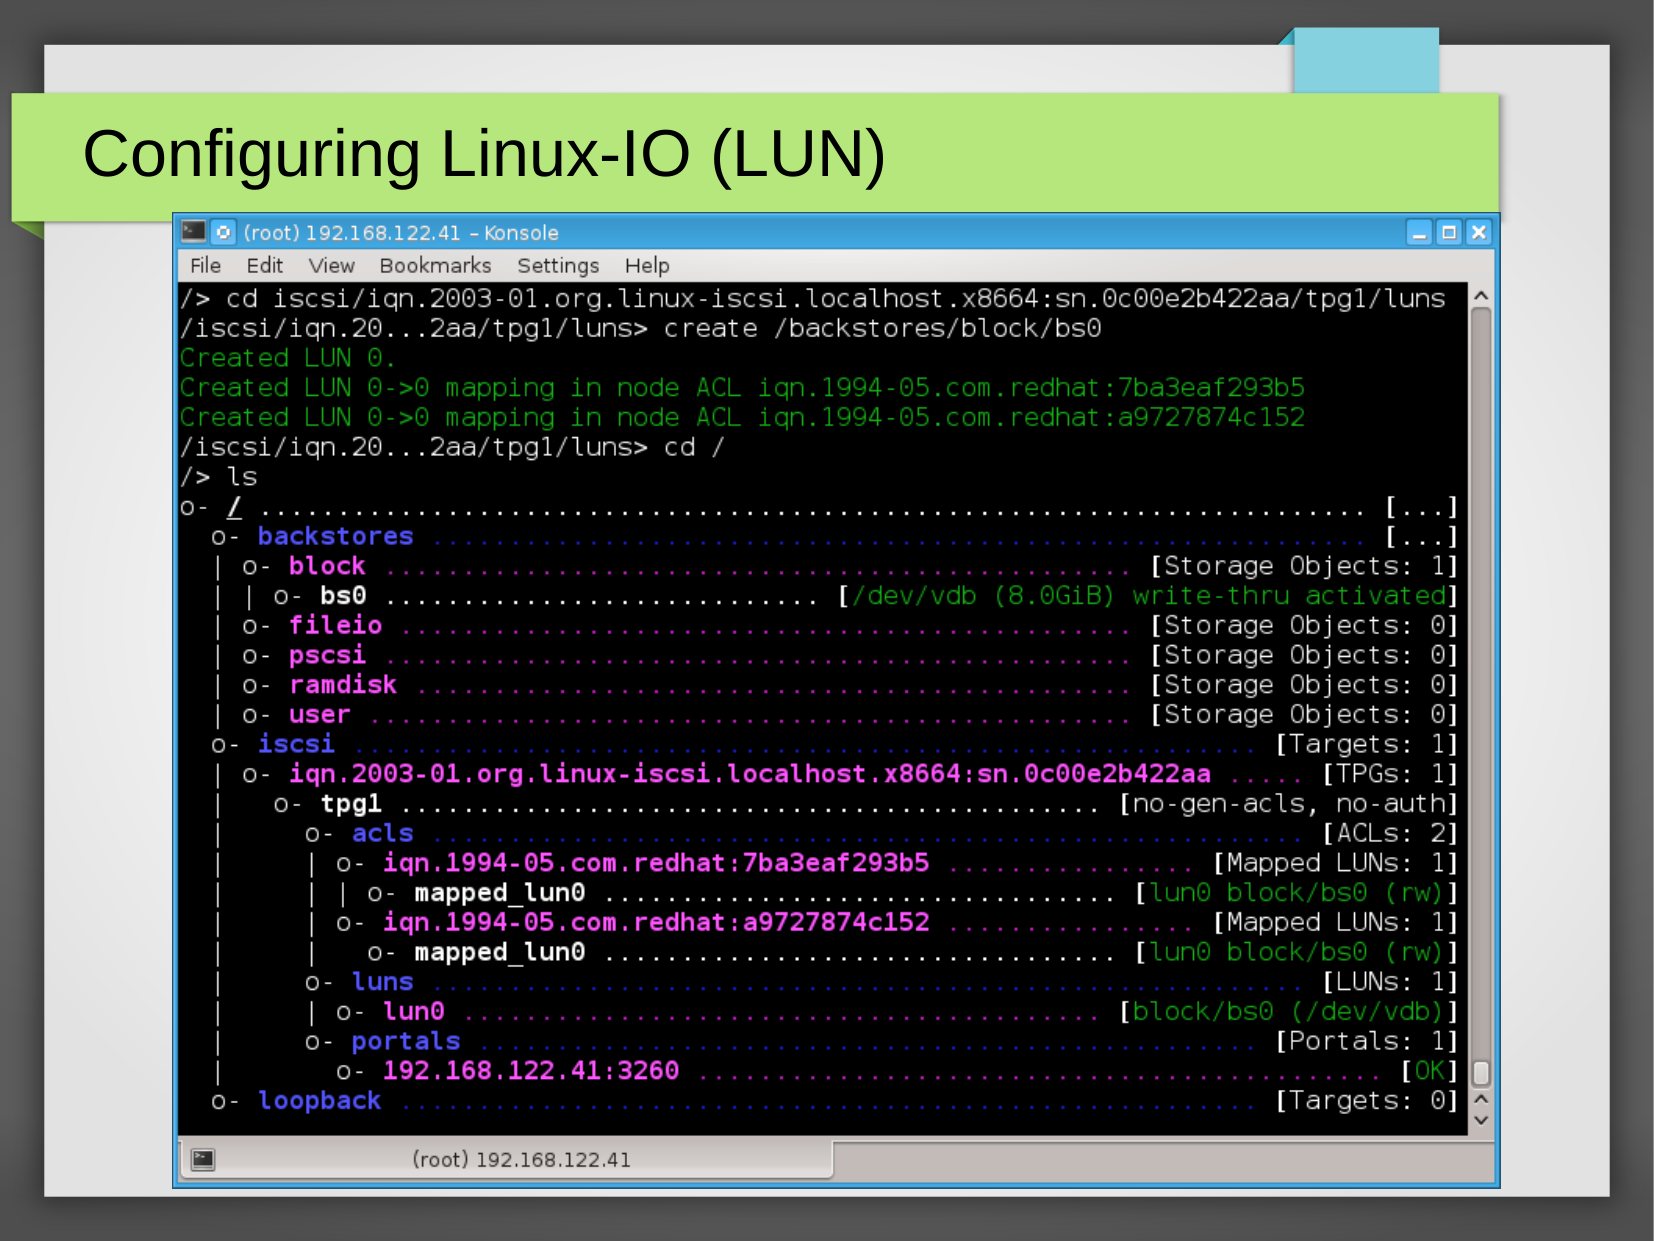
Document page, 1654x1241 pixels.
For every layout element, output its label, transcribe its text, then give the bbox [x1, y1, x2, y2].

picture [0, 0, 1654, 1241]
title Configuring Linux-IO (LUN) [82, 94, 1264, 213]
